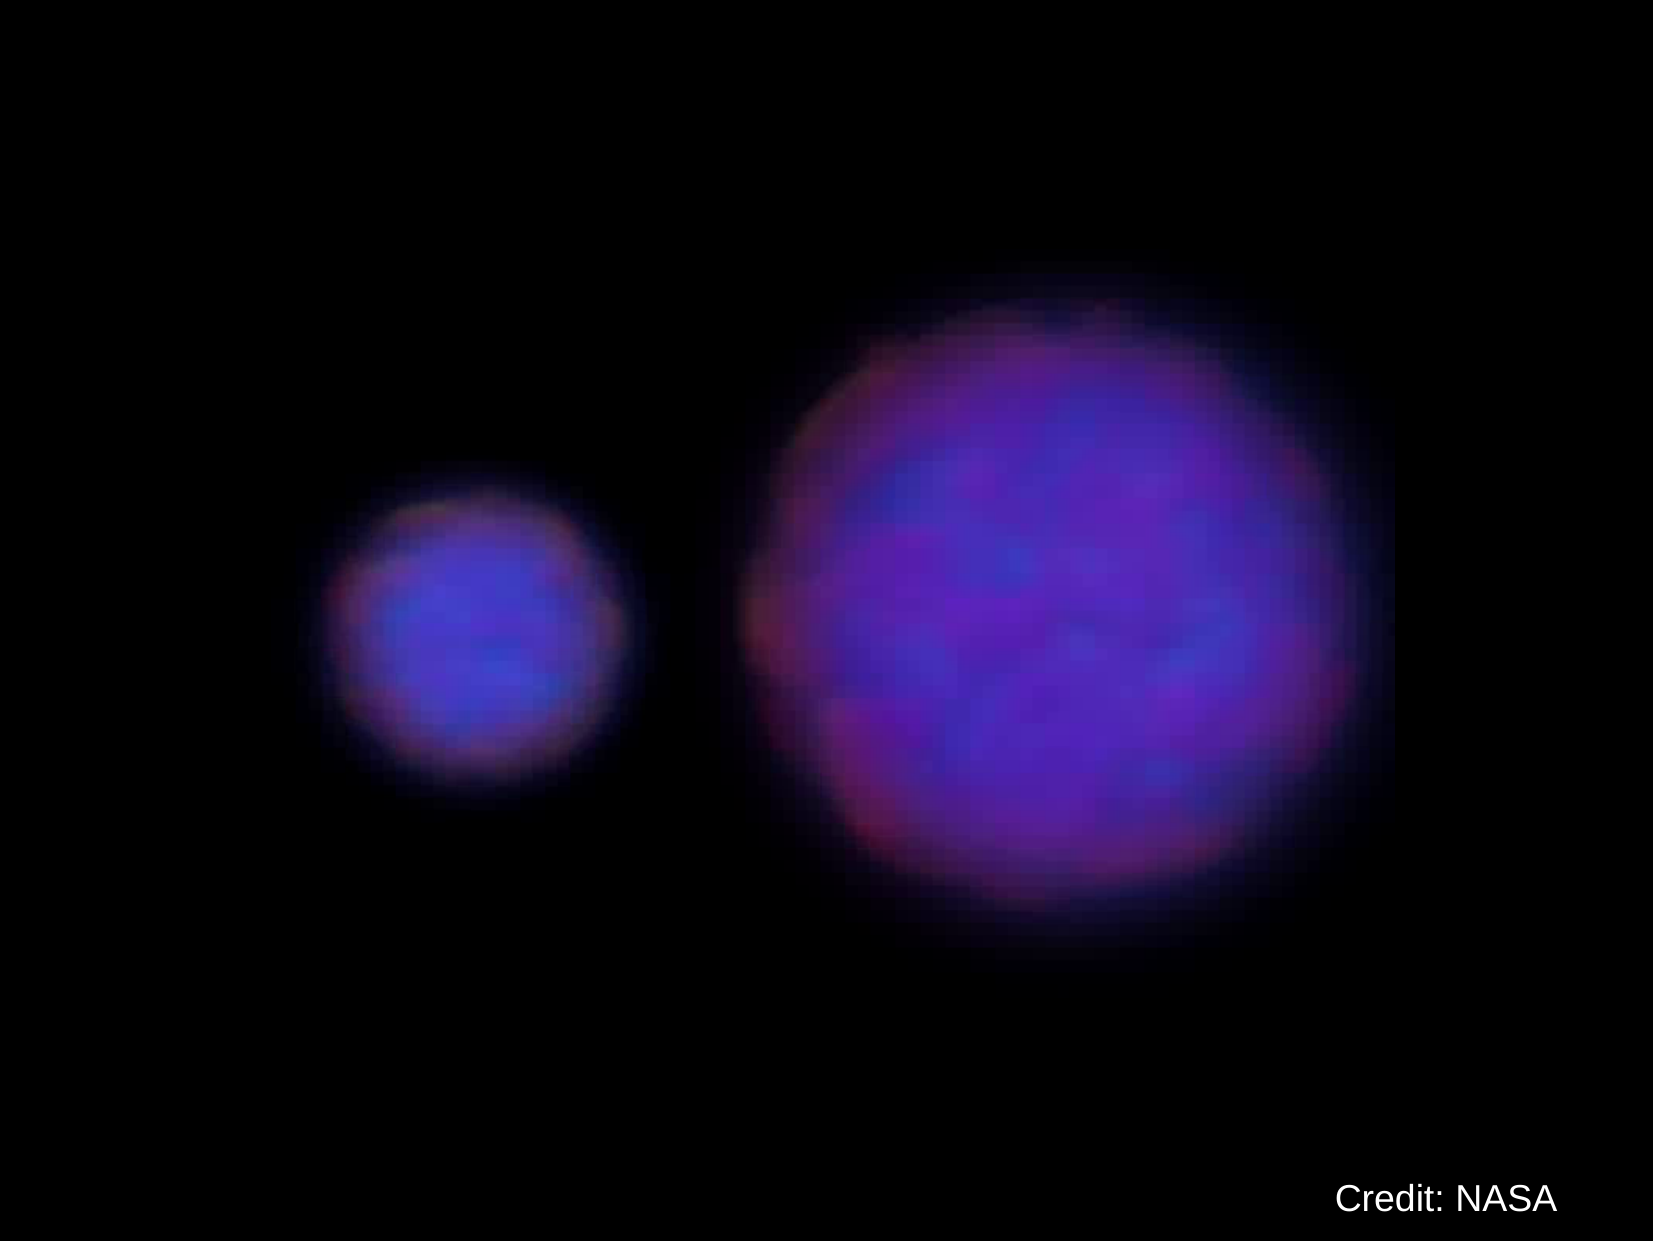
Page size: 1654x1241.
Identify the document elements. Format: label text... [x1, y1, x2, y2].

text_box [270, 248, 1396, 999]
text_box Credit: NASA [1320, 1170, 1621, 1227]
